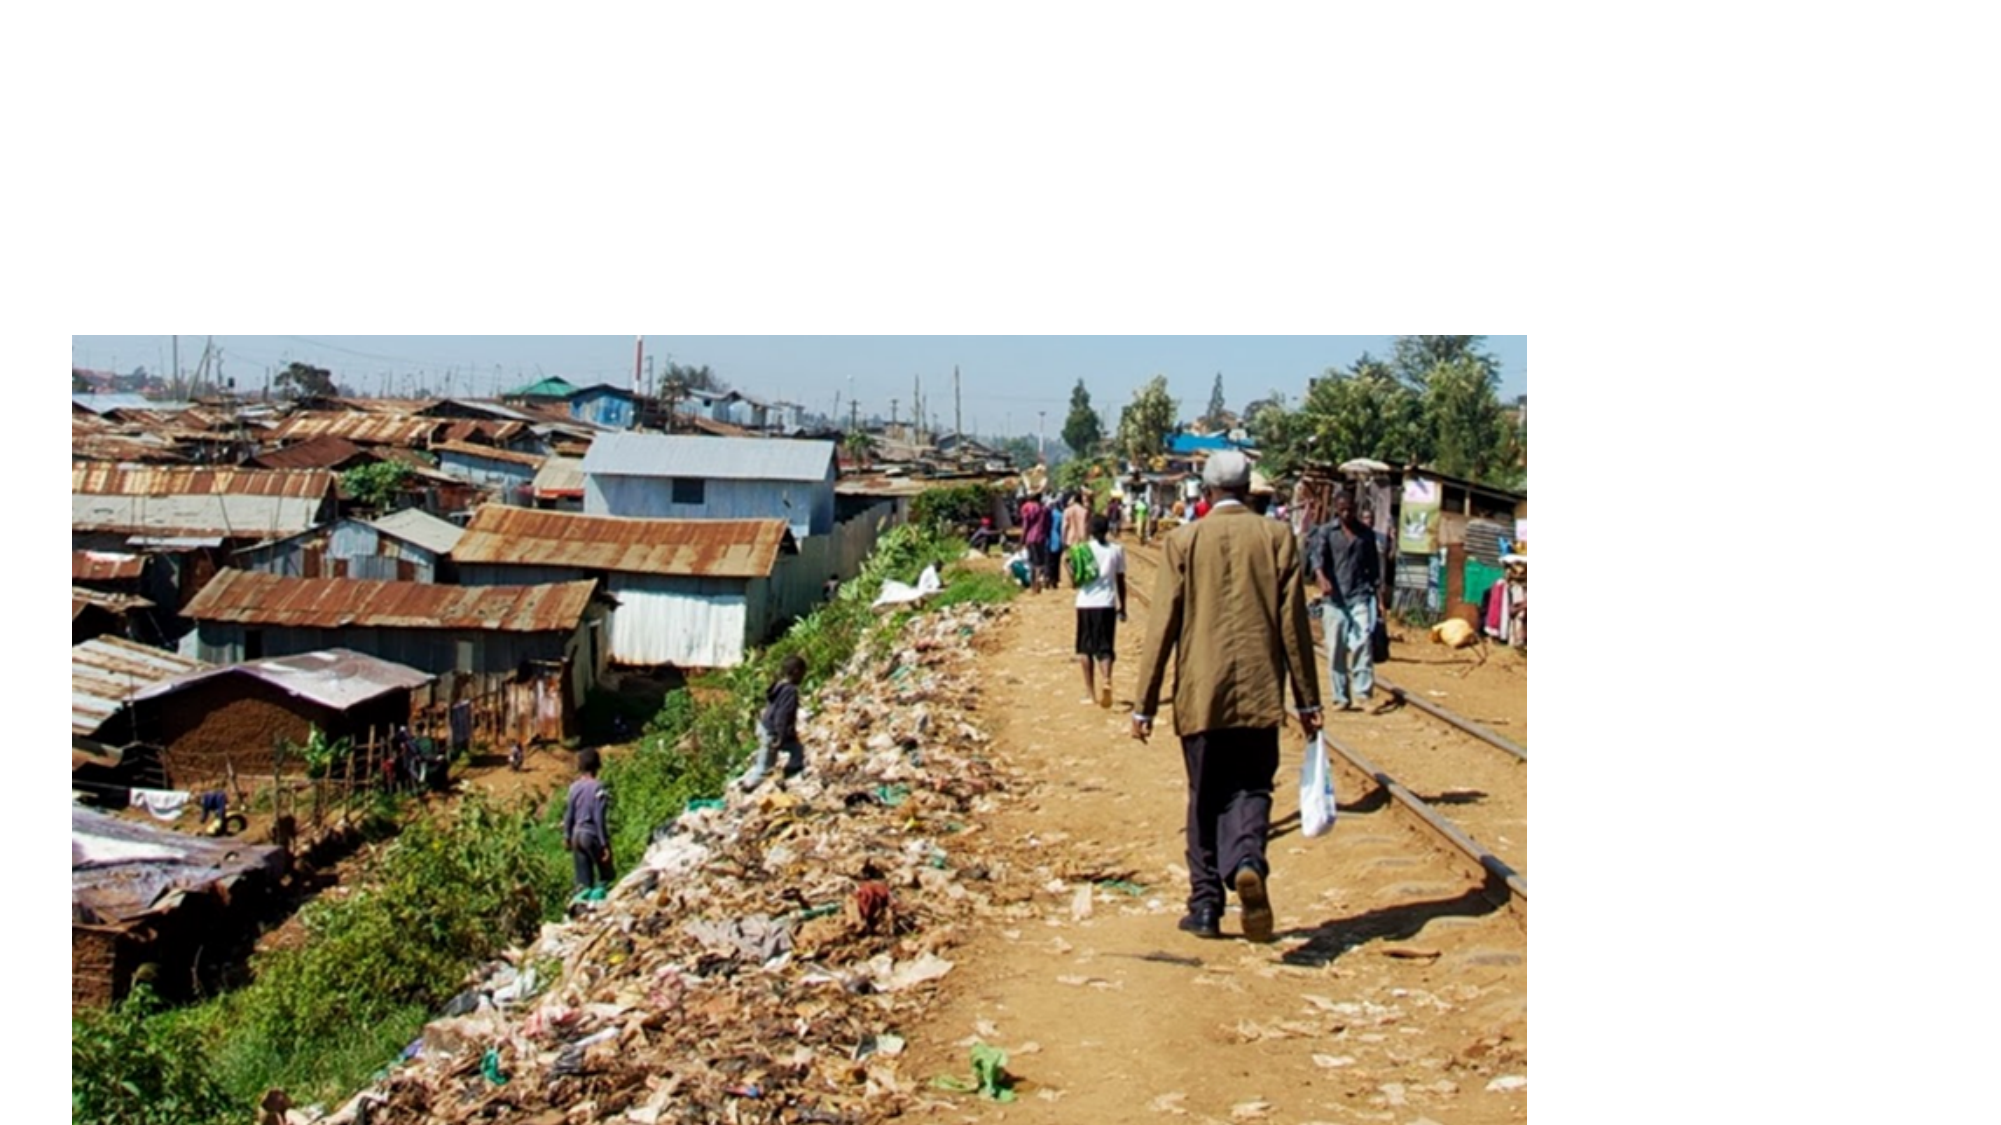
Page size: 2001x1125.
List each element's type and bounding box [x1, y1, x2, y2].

picture [72, 335, 1527, 1125]
